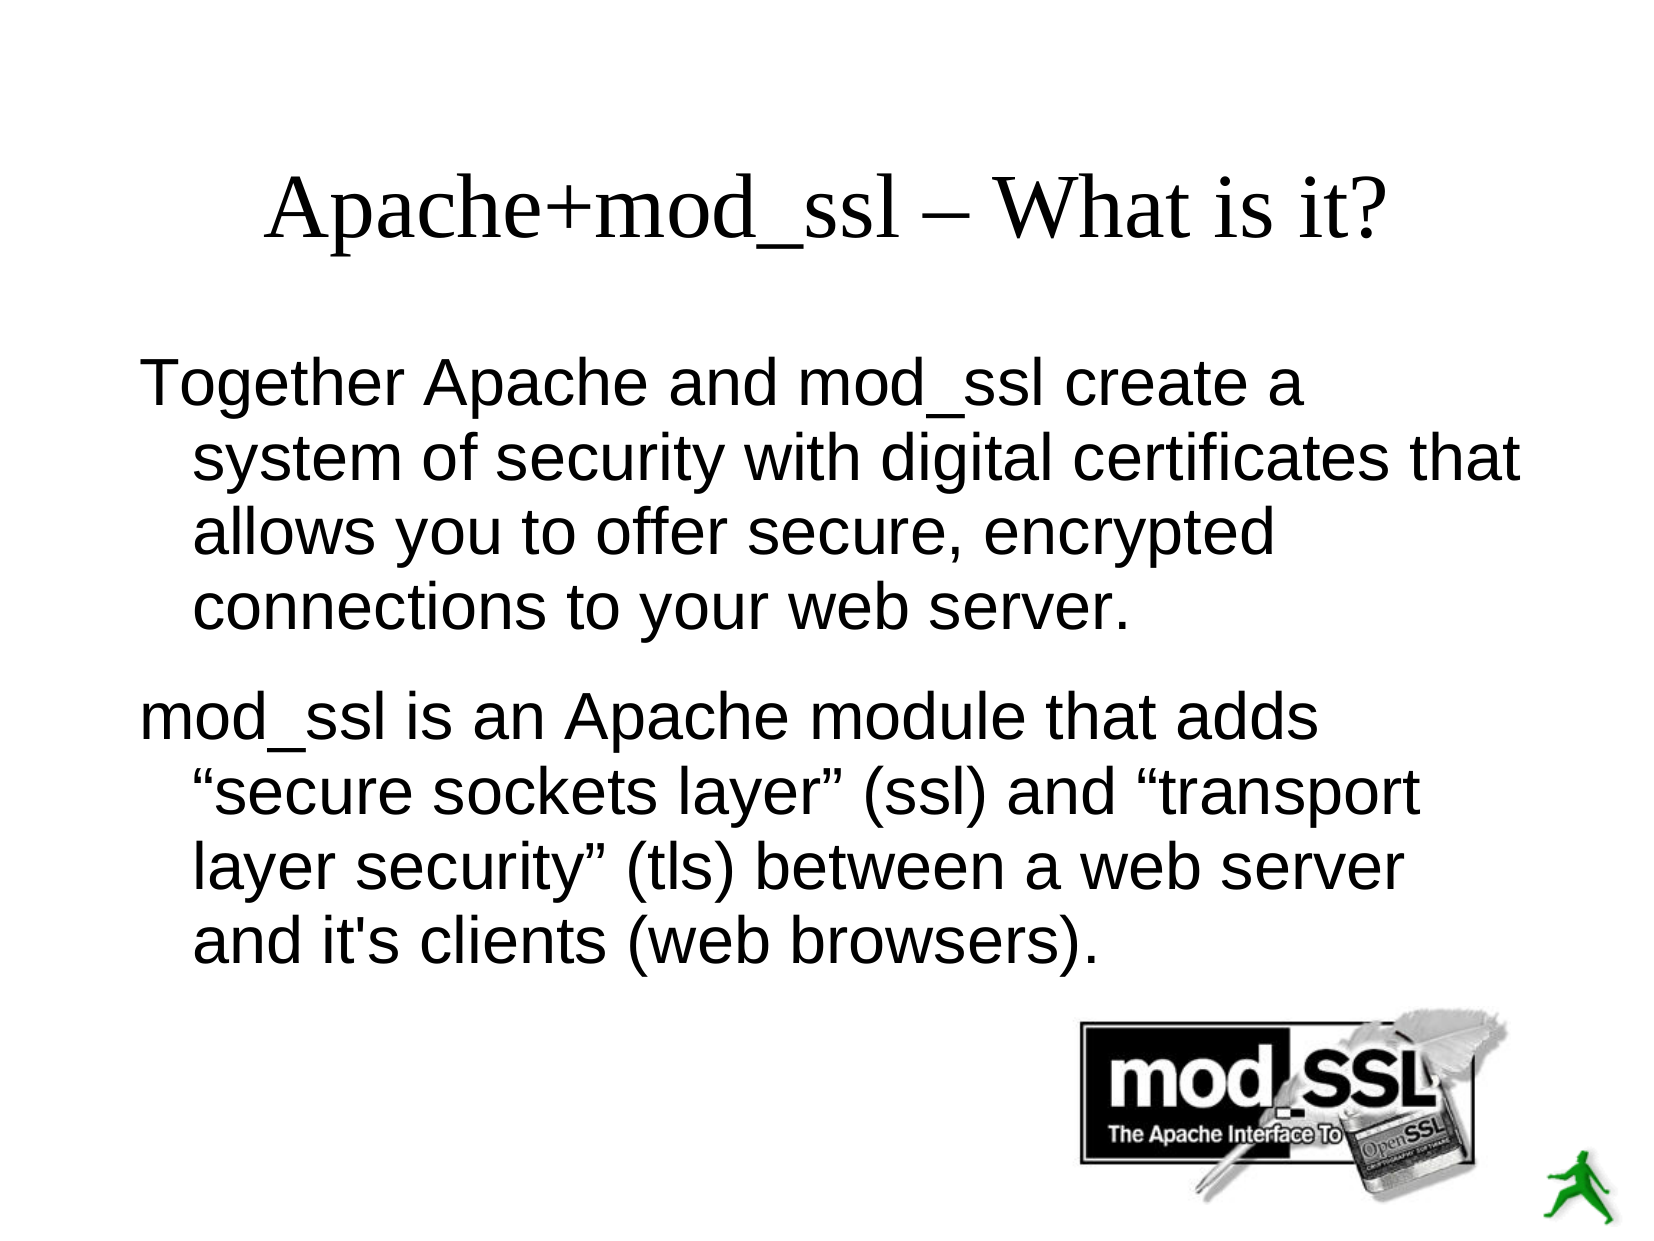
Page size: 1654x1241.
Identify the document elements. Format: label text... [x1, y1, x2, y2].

picture [1541, 1135, 1634, 1227]
title Apache+mod_ssl – What is it? [121, 102, 1534, 311]
list Together Apache and mod_ssl create a system of security with digital certificates that allows you to offer secure, encrypted connections to your web server. mod_ssl is an Apache module that adds “secure sockets layer” (ssl) and “transport layer security” (tls) between a web server and it's clients (web browsers). [121, 344, 1534, 1127]
picture [1050, 1006, 1511, 1205]
